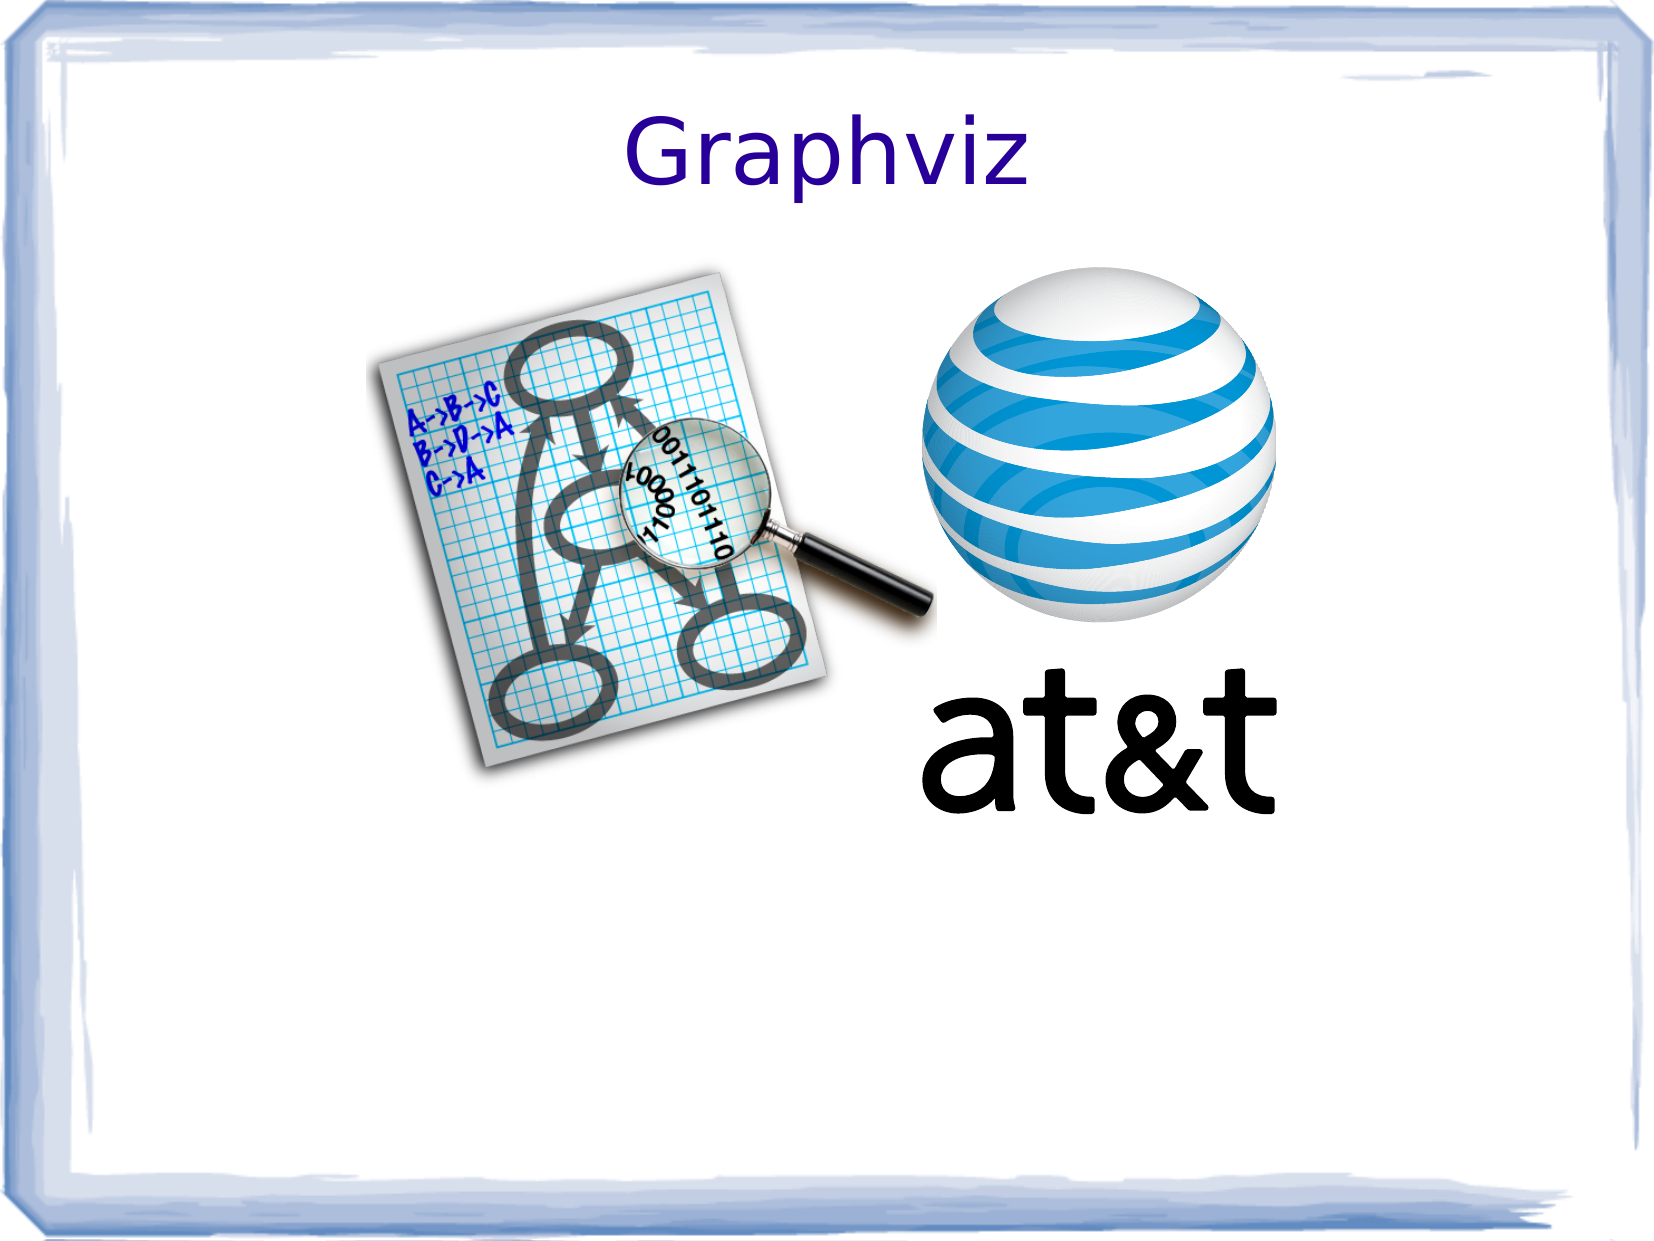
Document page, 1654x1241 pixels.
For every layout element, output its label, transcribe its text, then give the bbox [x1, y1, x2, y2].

title Graphviz [82, 49, 1571, 257]
picture [0, 0, 1654, 1241]
